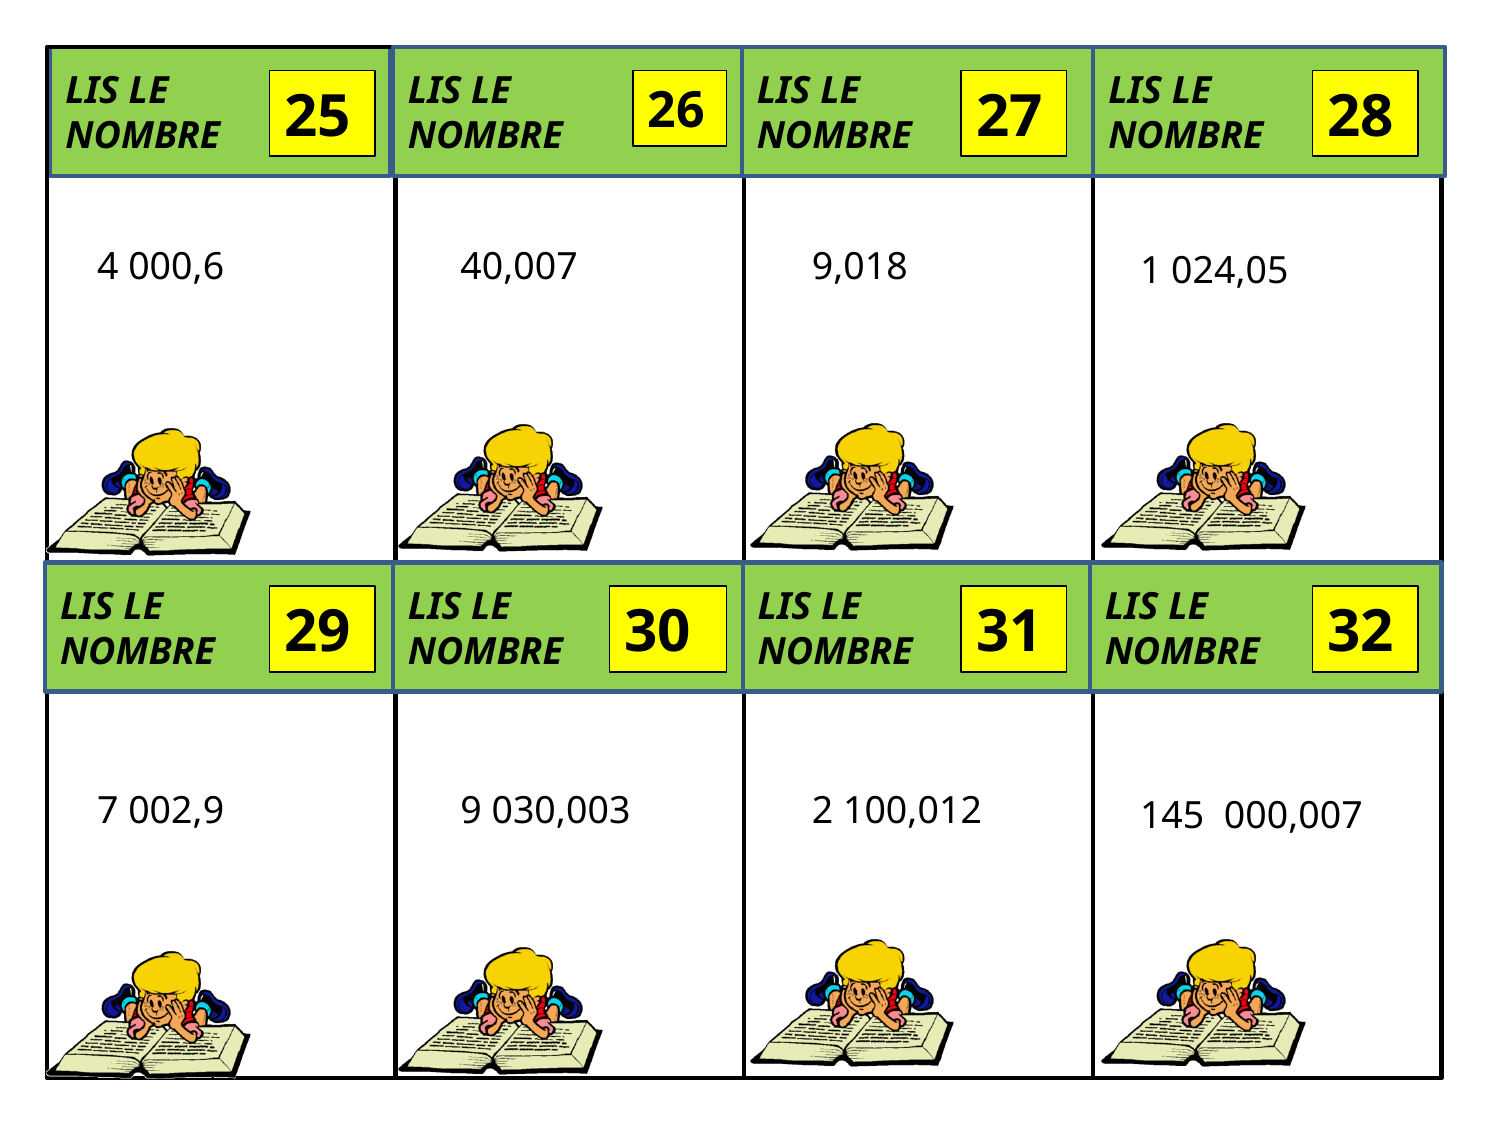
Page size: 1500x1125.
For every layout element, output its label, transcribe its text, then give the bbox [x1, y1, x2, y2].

text_box 30 [609, 585, 727, 672]
picture [46, 949, 251, 1079]
text_box 9,018 [796, 234, 925, 295]
picture [398, 945, 603, 1075]
text_box LIS LE NOMBRE [50, 49, 390, 176]
picture [1101, 937, 1306, 1067]
text_box 26 [632, 70, 727, 147]
text_box LIS LE NOMBRE [1093, 47, 1445, 176]
text_box LIS LE NOMBRE [45, 562, 393, 691]
text_box 29 [269, 585, 376, 672]
text_box 2 100,012 [796, 778, 999, 840]
text_box LIS LE NOMBRE [742, 47, 1093, 176]
text_box 40,007 [445, 234, 602, 295]
text_box LIS LE NOMBRE [743, 562, 1090, 691]
text_box 28 [1312, 70, 1418, 157]
text_box 31 [960, 585, 1067, 672]
picture [1101, 421, 1306, 551]
text_box 32 [1312, 585, 1418, 672]
picture [46, 426, 251, 556]
text_box 4 000,6 [82, 234, 250, 295]
text_box 7 002,9 [82, 778, 250, 840]
text_box 9 030,003 [445, 778, 660, 840]
text_box 25 [269, 70, 376, 157]
text_box 145 000,007 [1125, 783, 1391, 844]
text_box LIS LE NOMBRE [393, 47, 742, 176]
picture [750, 421, 954, 551]
picture [398, 422, 603, 552]
picture [750, 937, 954, 1067]
text_box LIS LE NOMBRE [1090, 562, 1441, 691]
text_box 1 024,05 [1125, 238, 1310, 300]
text_box 27 [960, 70, 1067, 157]
text_box LIS LE NOMBRE [393, 562, 743, 691]
